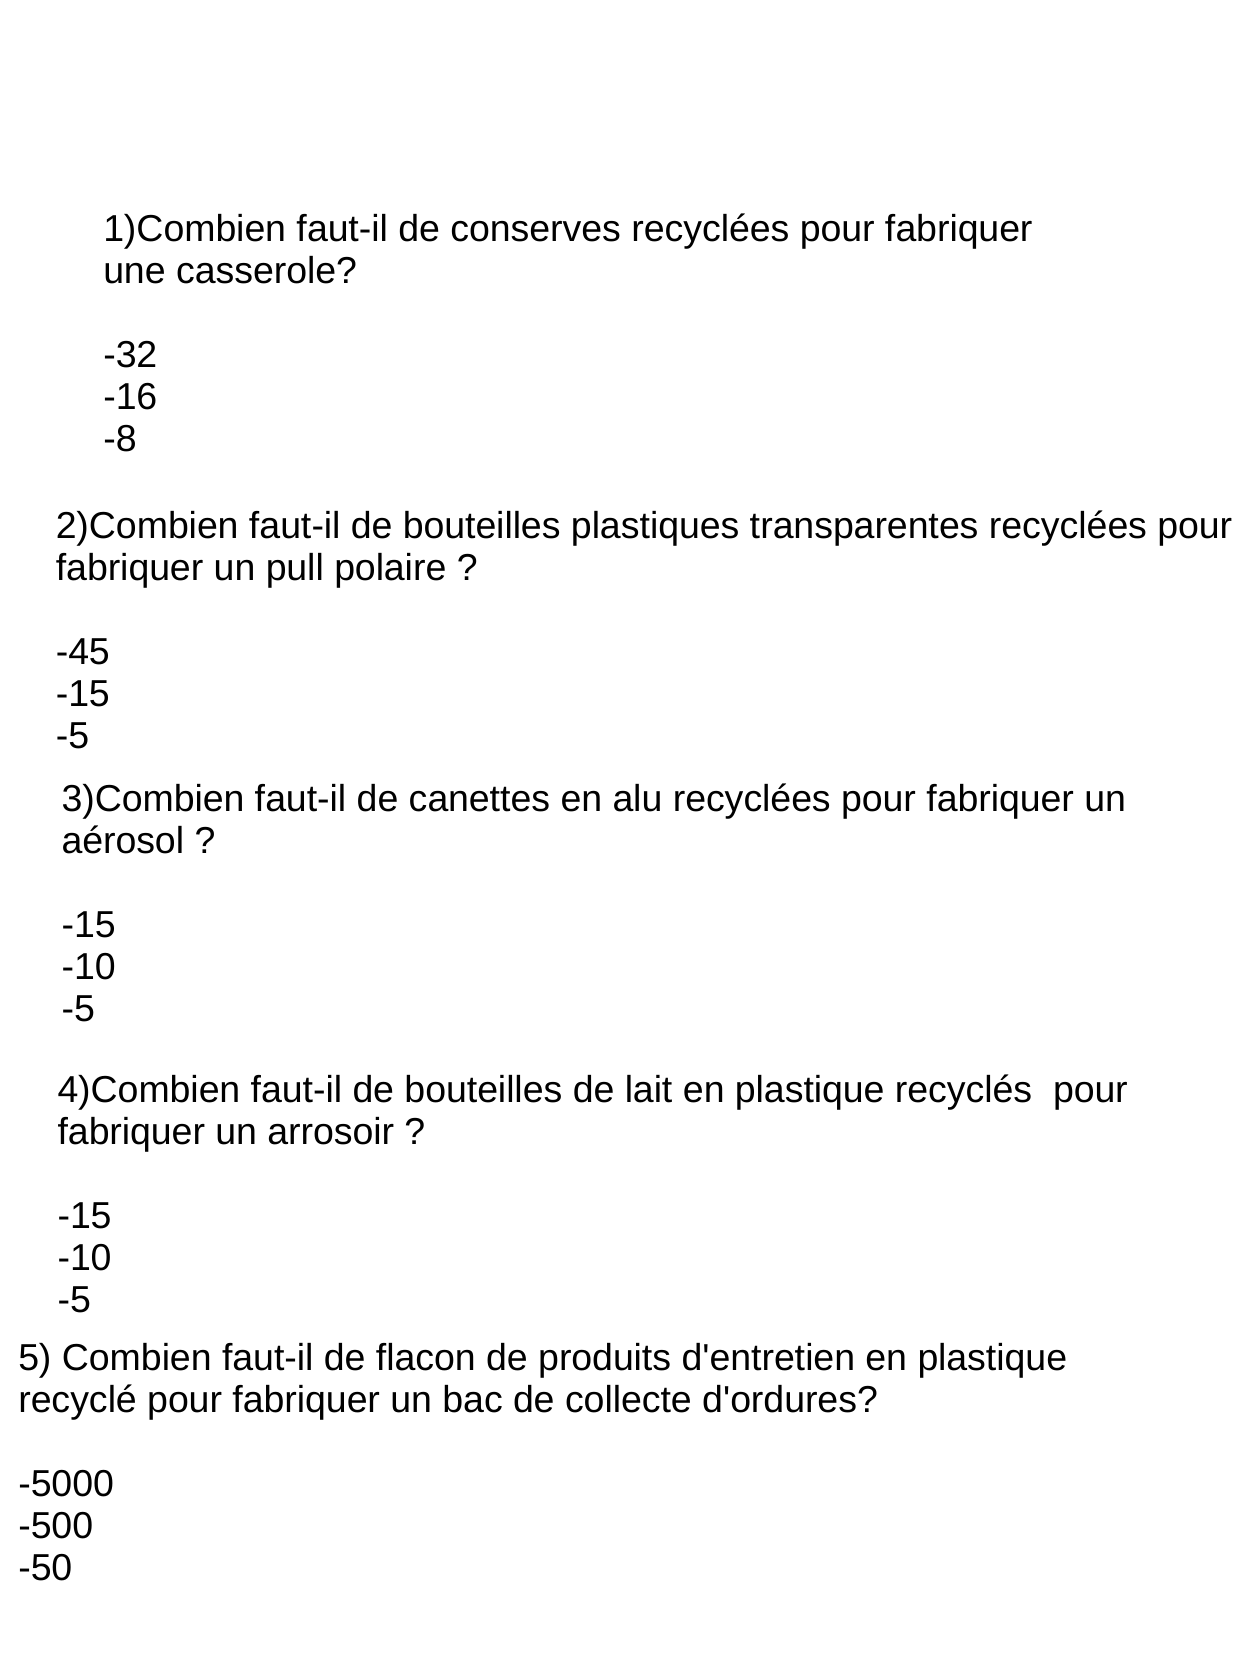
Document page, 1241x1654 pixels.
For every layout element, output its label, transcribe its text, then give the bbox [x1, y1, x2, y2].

text_box 2)Combien faut-il de bouteilles plastiques transparentes recyclées pour fabriquer un pull polaire ? -45 -15 -5 [41, 497, 1241, 798]
text_box 1)Combien faut-il de conserves recyclées pour fabriquer une casserole? -32 -16 -8 [88, 199, 1111, 532]
text_box 3)Combien faut-il de canettes en alu recyclées pour fabriquer un aérosol ? -15 -10 -5 [46, 769, 1211, 1328]
text_box 5) Combien faut-il de flacon de produits d'entretien en plastique recyclé pour fabriquer un bac de collecte d'ordures? -5000 -500 -50 [3, 1328, 1211, 1596]
text_box 4)Combien faut-il de bouteilles de lait en plastique recyclés pour fabriquer un arrosoir ? -15 -10 -5 [42, 1061, 1152, 1328]
